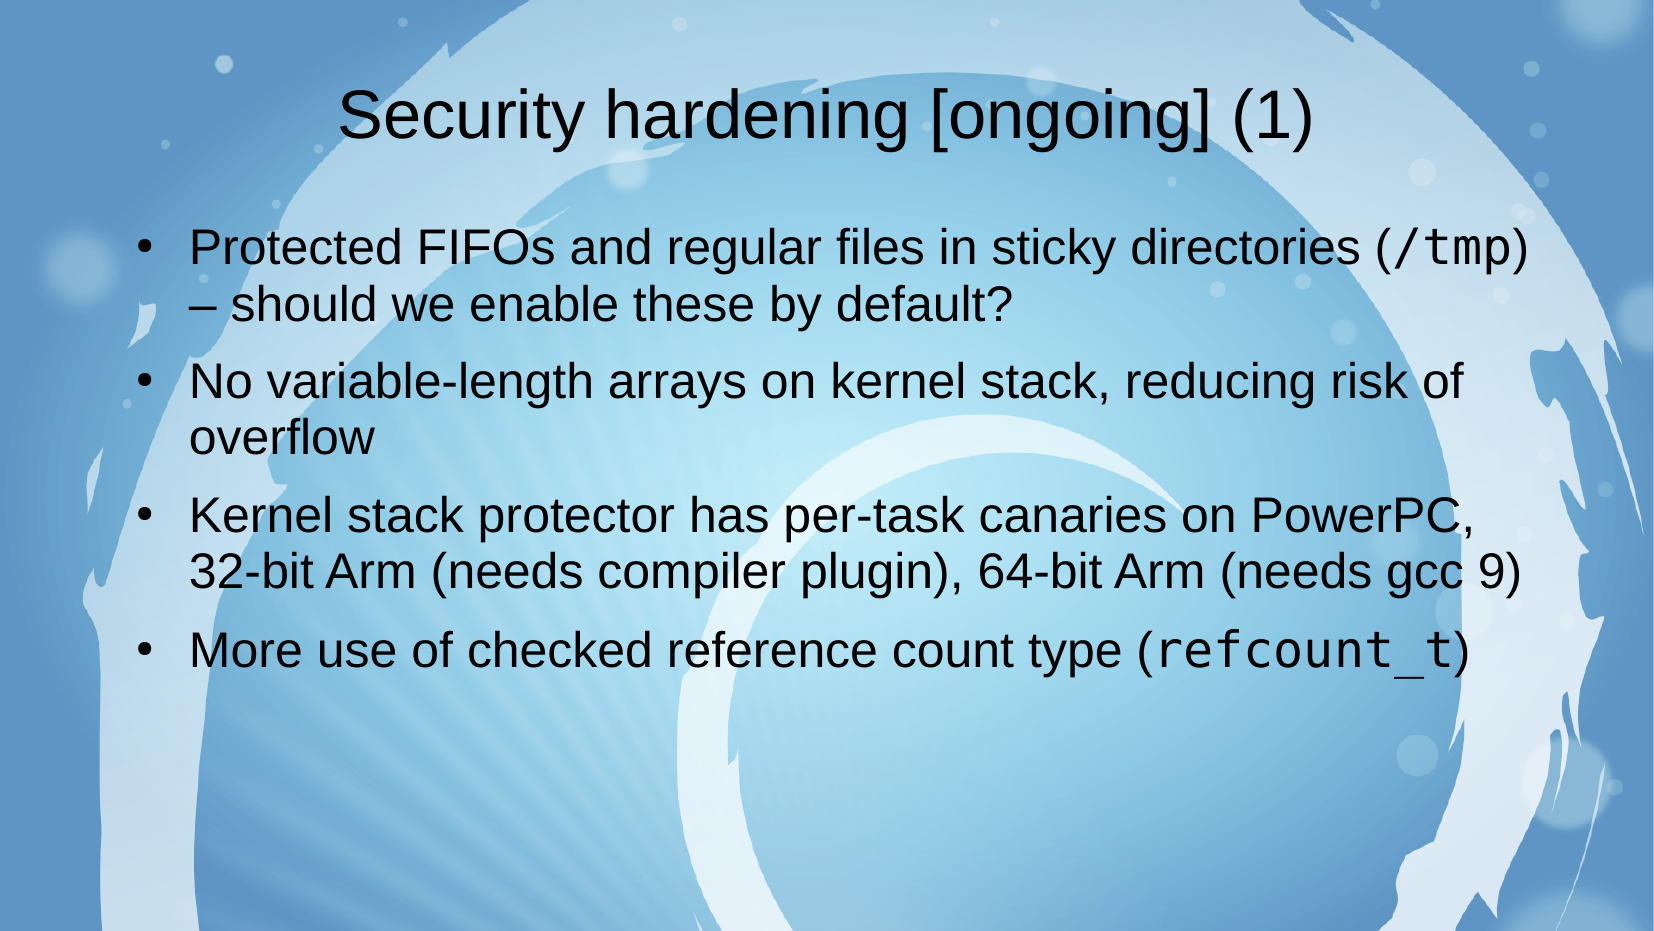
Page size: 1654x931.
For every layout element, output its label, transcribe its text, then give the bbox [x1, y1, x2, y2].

list Protected FIFOs and regular files in sticky directories (/tmp) – should we enable these by default? No variable-length arrays on kernel stack, reducing risk of overflow Kernel stack protector has per-task canaries on PowerPC, 32-bit Arm (needs compiler plugin), 64-bit Arm (needs gcc 9) More use of checked reference count type (refcount_t) [118, 217, 1536, 832]
title Security hardening [ongoing] (1) [118, 37, 1536, 193]
picture [0, 0, 1654, 931]
